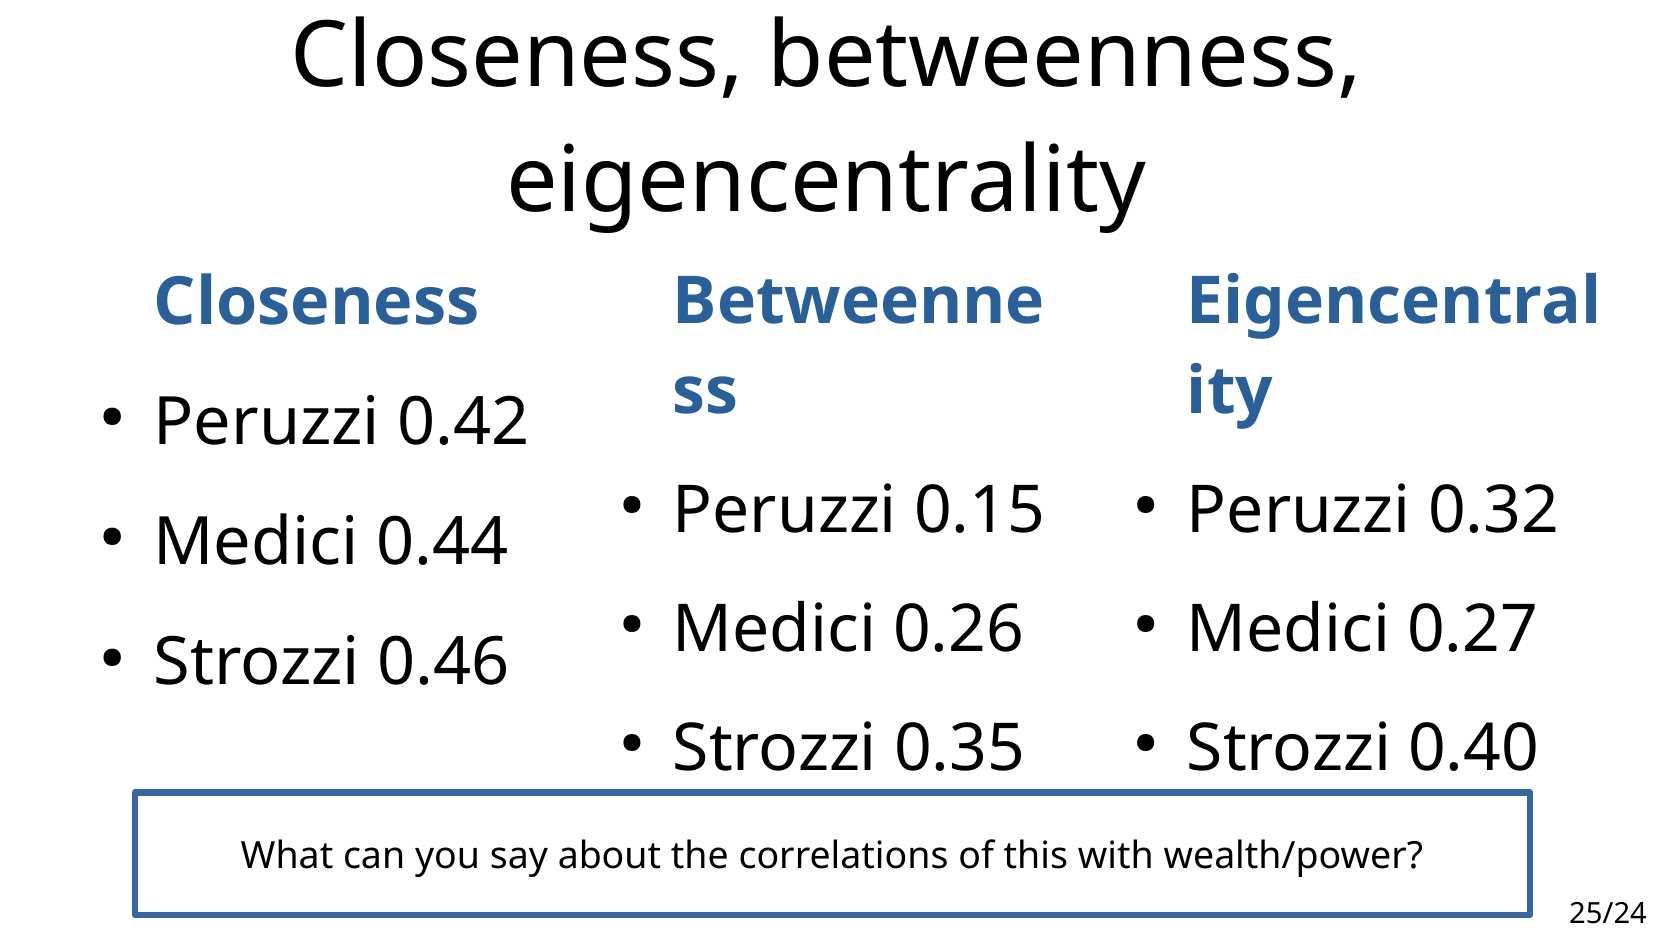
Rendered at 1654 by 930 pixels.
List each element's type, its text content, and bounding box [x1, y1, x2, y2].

list Betweenness Peruzzi 0.15 Medici 0.26 Strozzi 0.35 [602, 252, 1060, 792]
list Closeness Peruzzi 0.42 Medici 0.44 Strozzi 0.46 [82, 252, 556, 793]
text_box What can you say about the correlations of this with wealth/power? [135, 792, 1531, 916]
title Closeness, betweenness, eigencentrality [82, 1, 1571, 225]
list Eigencentrality Peruzzi 0.32 Medici 0.27 Strozzi 0.40 [1116, 253, 1606, 793]
